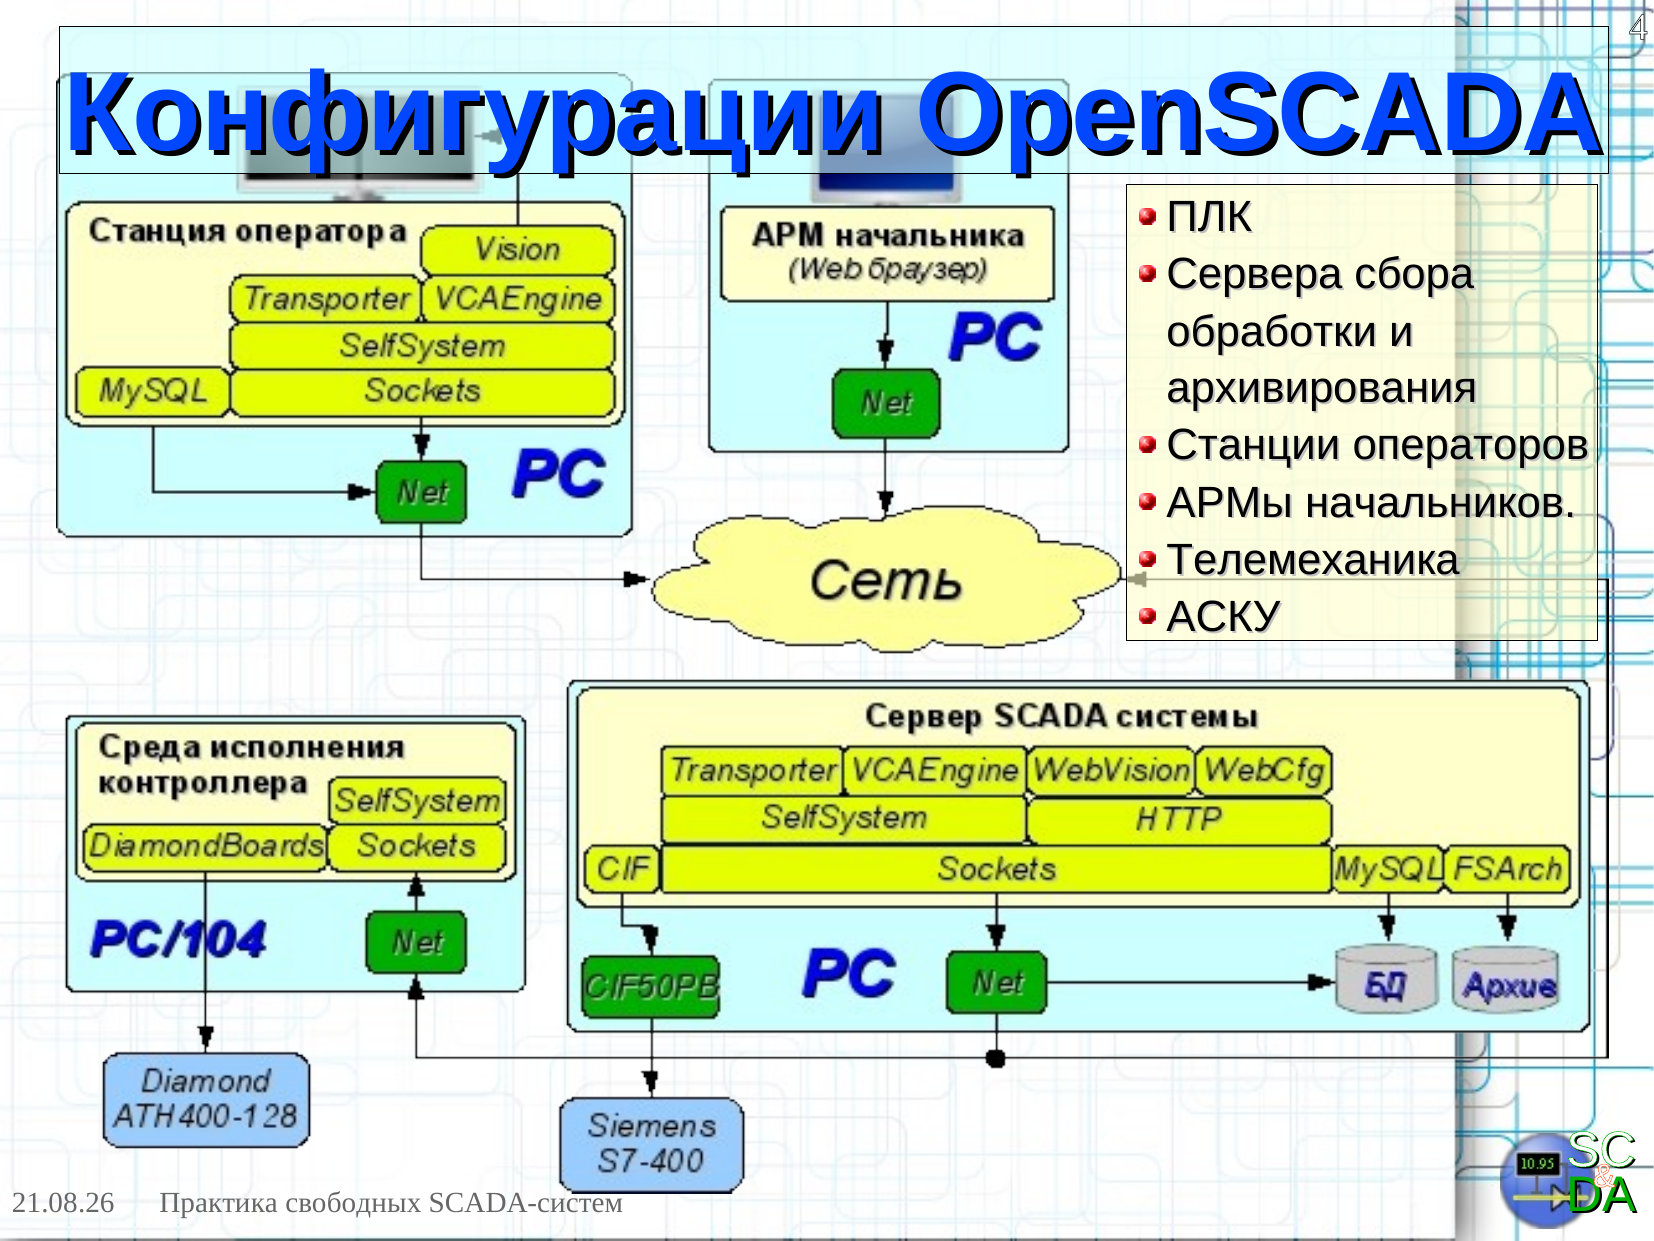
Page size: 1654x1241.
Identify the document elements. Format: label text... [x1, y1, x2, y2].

list ПЛК Сервера сбора обработки и архивирования Станции операторов АРМы начальников. Телемеханика АСКУ [1126, 184, 1598, 633]
title Конфигурации OpenSCADA [59, 37, 1609, 164]
picture [0, 0, 1654, 1241]
